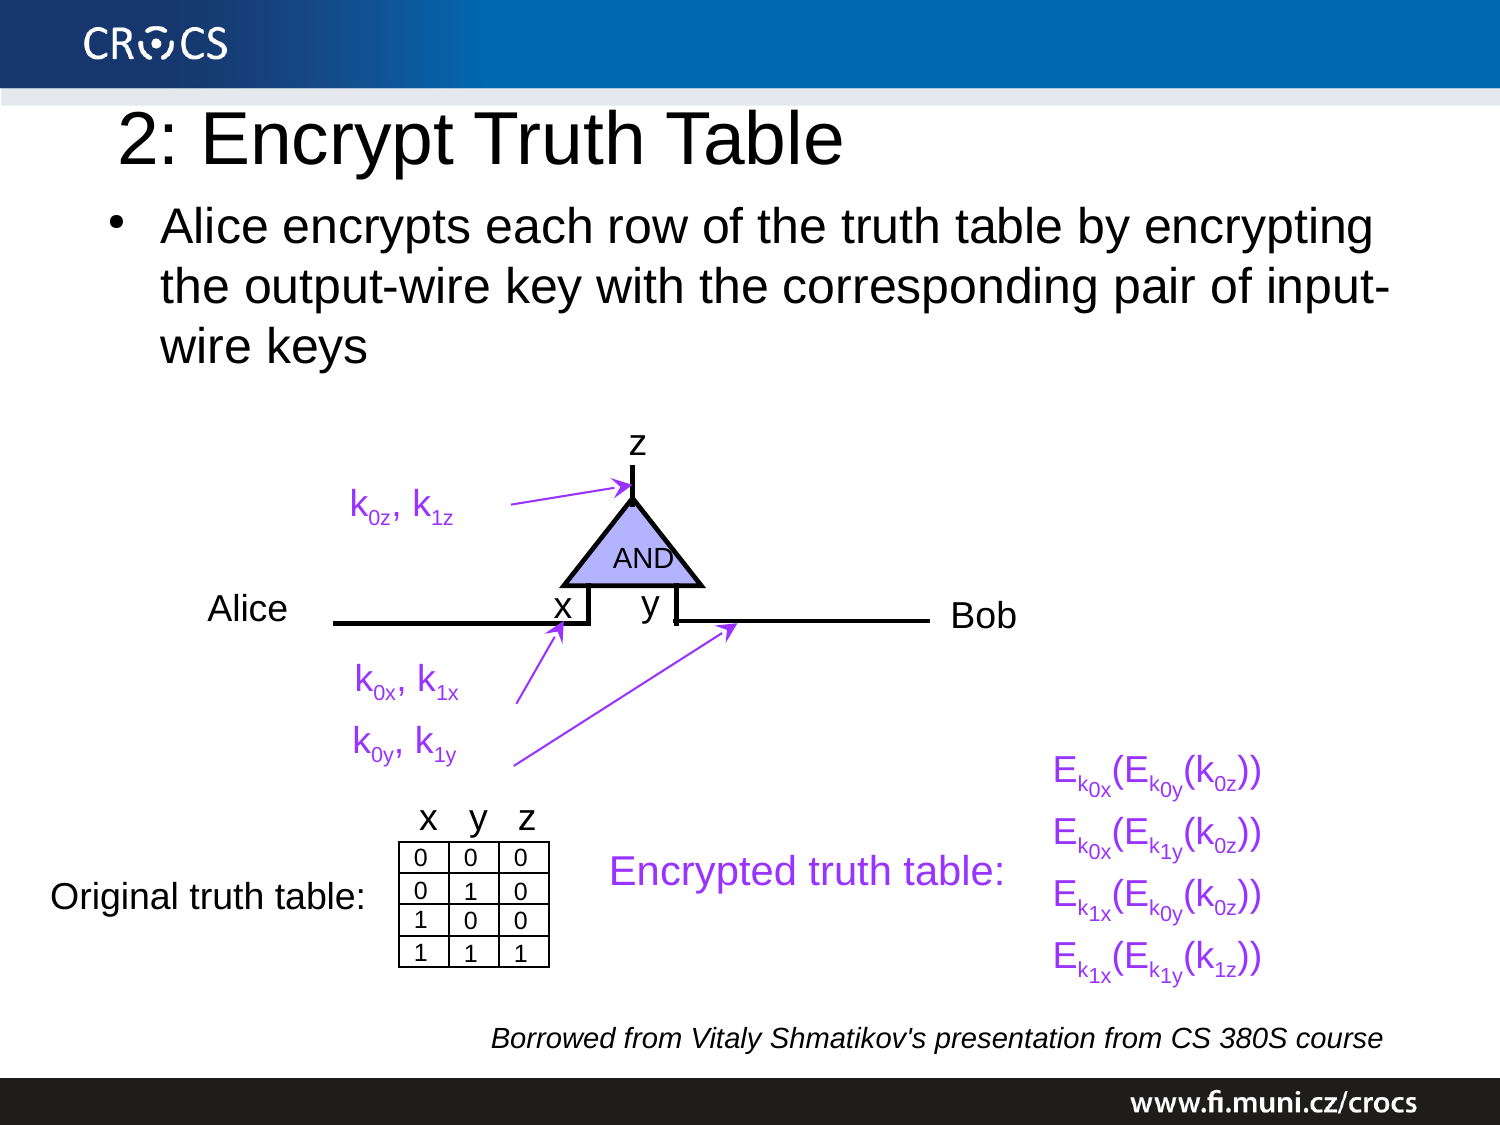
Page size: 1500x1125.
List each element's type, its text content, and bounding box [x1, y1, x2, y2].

text_box x [538, 573, 588, 621]
text_box k0z, k1z [334, 470, 470, 538]
text_box k0x, k1x [339, 645, 474, 713]
text_box Ek1x(Ek0y(k0z)) [1037, 861, 1278, 923]
text_box Ek0x(Ek1y(k0z)) [1037, 799, 1278, 861]
text_box Ek1x(Ek1y(k1z)) [1037, 923, 1278, 996]
text_box x [564, 626, 588, 634]
text_box 0 [400, 843, 443, 866]
text_box Original truth table: [35, 864, 382, 926]
text_box Borrowed from Vitaly Shmatikov's presentation from CS 380S course [476, 1012, 1500, 1063]
text_box 0 [499, 867, 543, 896]
text_box 0 [450, 843, 493, 867]
text_box y [454, 785, 503, 847]
text_box 0 [516, 884, 524, 896]
text_box z [503, 785, 552, 847]
text_box x [404, 785, 453, 847]
text_box 0 [399, 833, 404, 841]
text_box 0 [399, 866, 443, 895]
text_box 0 [500, 847, 543, 867]
text_box y [626, 570, 675, 632]
picture [0, 0, 1500, 1125]
text_box 0 [416, 850, 424, 864]
text_box 0 [416, 883, 424, 895]
text_box Ek0x(Ek0y(k0z)) [1037, 736, 1278, 799]
text_box z [613, 410, 663, 472]
text_box k0y, k1y [337, 708, 472, 775]
list Alice encrypts each row of the truth table by encrypting the output-wire key with the corresponding pair of input-wire keys [74, 185, 1450, 1011]
text_box AND [573, 501, 702, 586]
text_box 0 [449, 896, 493, 930]
text_box 1 [400, 942, 443, 966]
title 2: Encrypt Truth Table [66, 37, 1450, 188]
text_box Bob [935, 583, 1032, 644]
text_box 1 [399, 968, 443, 975]
text_box 0 [499, 896, 543, 930]
text_box Encrypted truth table: [594, 835, 1021, 902]
text_box x [538, 626, 554, 634]
text_box 1 [449, 867, 493, 896]
text_box Alice [192, 576, 304, 637]
text_box 1 [499, 930, 543, 976]
text_box 1 [399, 895, 443, 942]
text_box 1 [449, 930, 493, 976]
